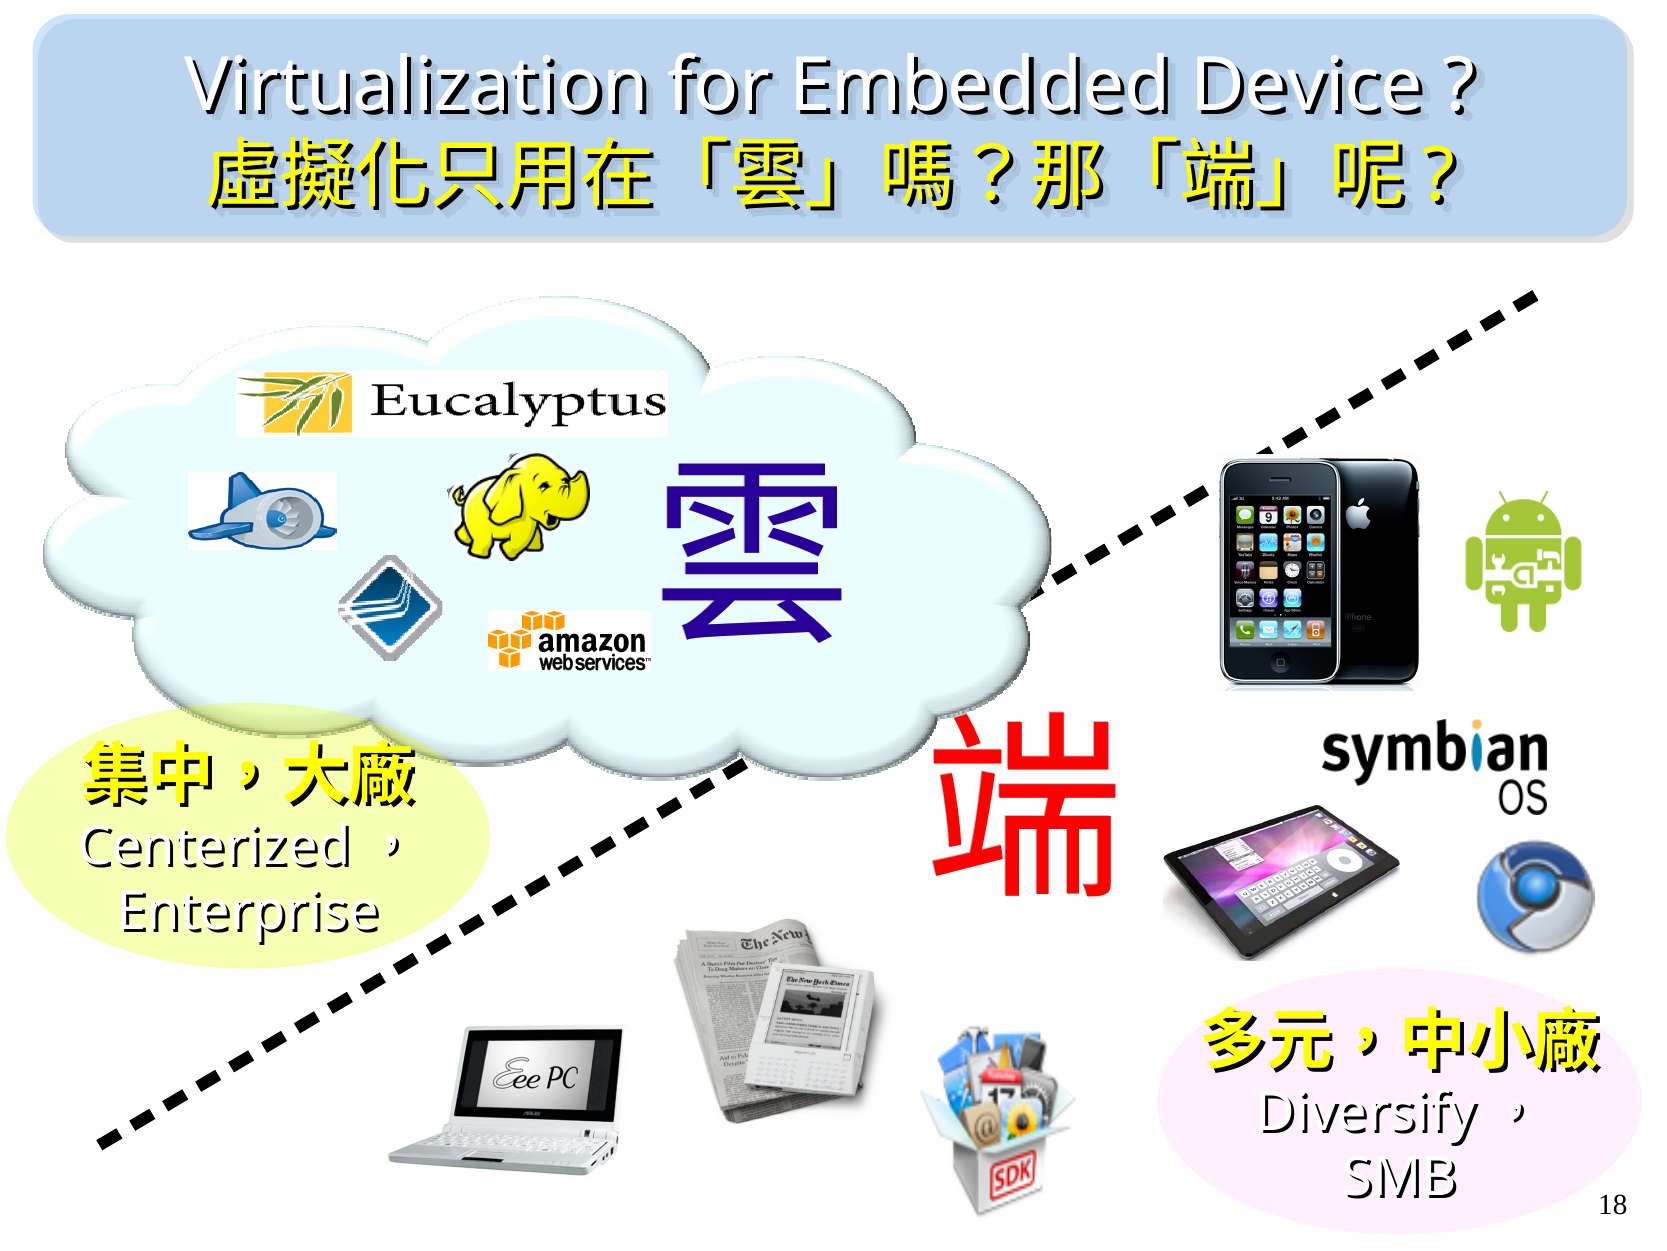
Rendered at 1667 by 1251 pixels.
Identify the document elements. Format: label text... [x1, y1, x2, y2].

text_box Virtualization for Embedded Device ? 虛擬化只用在「雲」嗎？那「端」呢? [32, 14, 1628, 237]
text_box 雲 [637, 419, 875, 675]
picture [383, 1003, 634, 1192]
picture [1163, 719, 1547, 961]
picture [1216, 454, 1642, 691]
text_box 多元，中小廠 Diversify， SMB [1157, 968, 1642, 1235]
text_box 集中，大廠 Centerized， Enterprise [5, 702, 491, 969]
text_box 端 [909, 673, 1146, 929]
picture [41, 295, 1052, 781]
picture [656, 915, 1093, 1223]
picture [1476, 838, 1595, 957]
